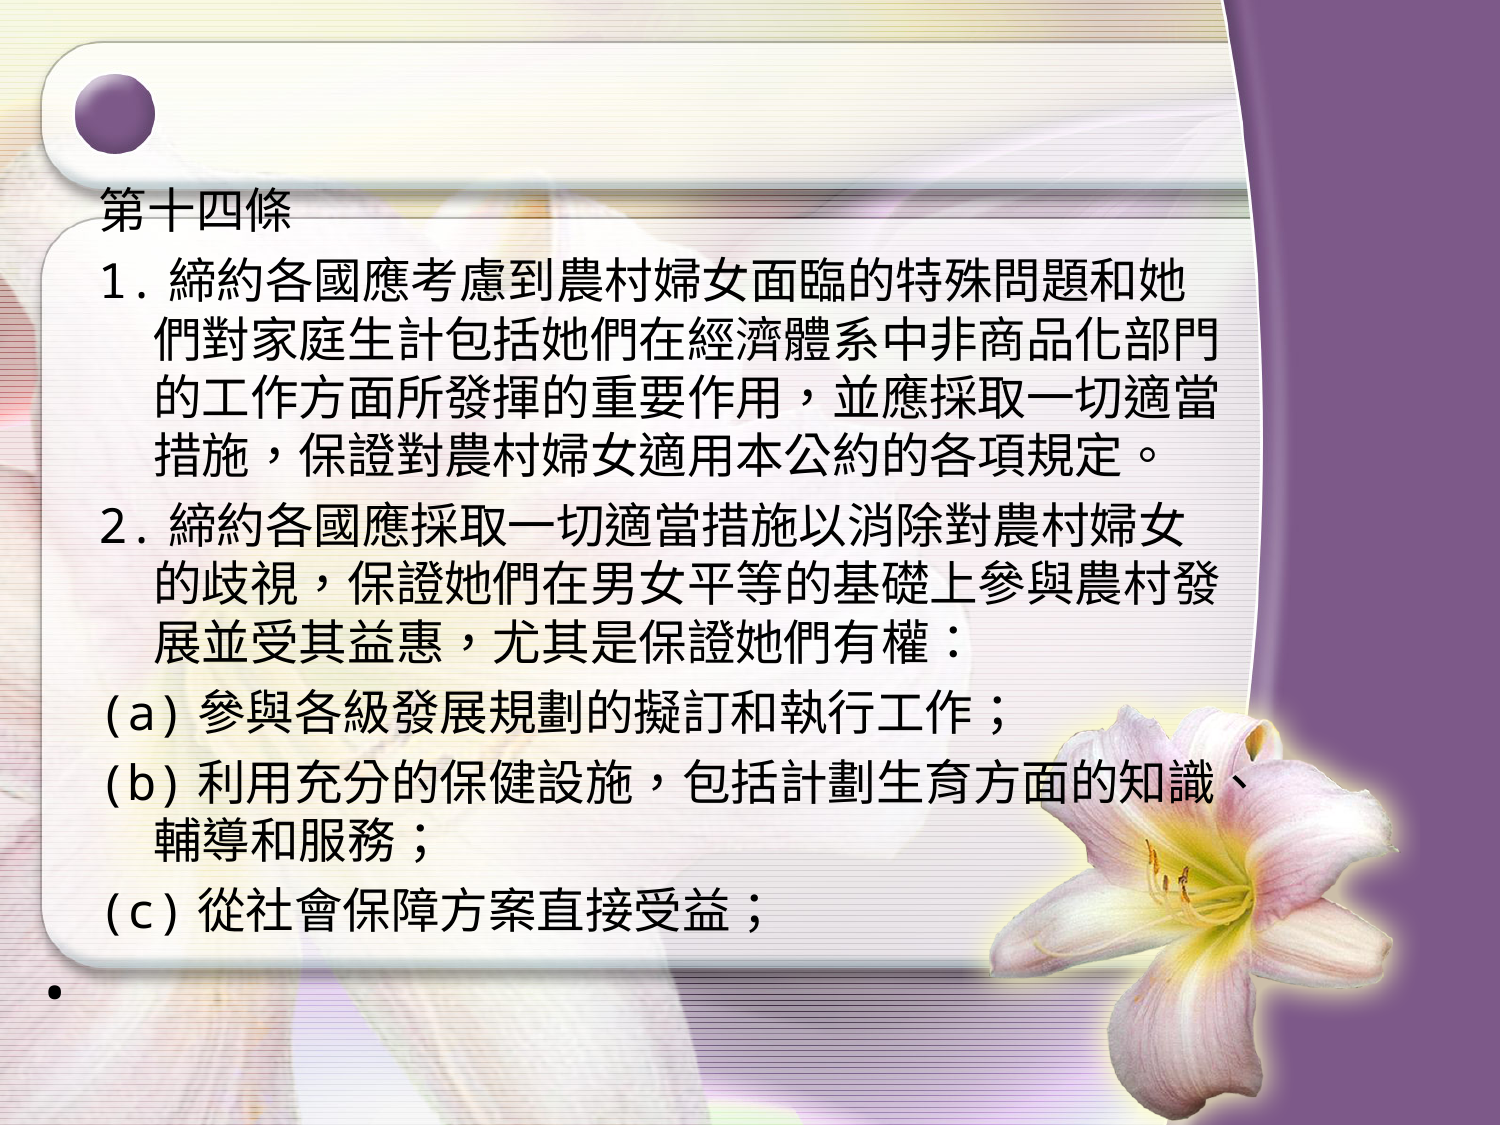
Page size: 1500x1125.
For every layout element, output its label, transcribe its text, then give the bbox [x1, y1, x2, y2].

list 第十四條 1.締約各國應考慮到農村婦女面臨的特殊問題和她們對家庭生計包括她們在經濟體系中非商品化部門的工作方面所發揮的重要作用，並應採取一切適當措施，保證對農村婦女適用本公約的各項規定。 2.締約各國應採取一切適當措施以消除對農村婦女的歧視，保證她們在男女平等的基礎上參與農村發展並受其益惠，尤其是保證她們有權： (a)參與各級發展規劃的擬訂和執行工作； (b)利用充分的保健設施，包括計劃生育方面的知識、輔導和服務； (c)從社會保障方案直接受益； [29, 172, 1247, 988]
